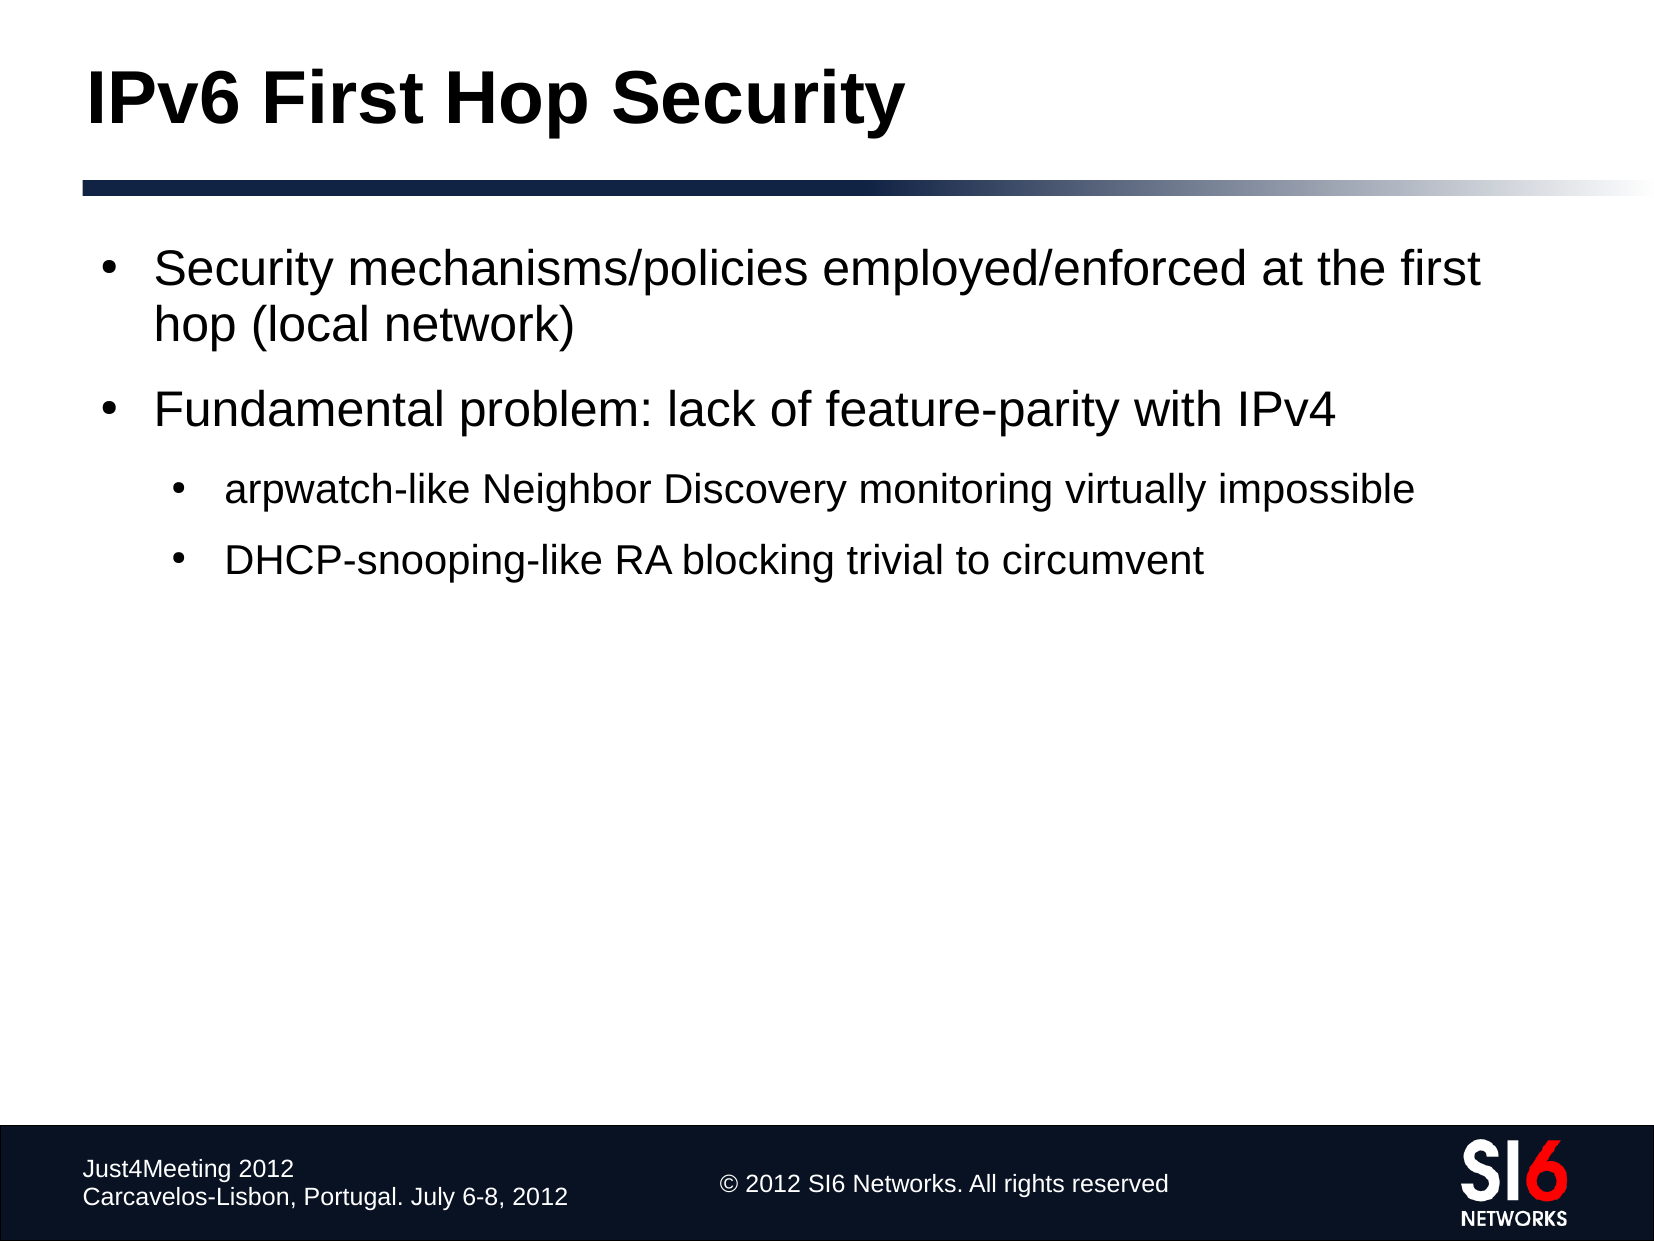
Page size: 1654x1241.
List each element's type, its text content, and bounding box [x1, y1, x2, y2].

title IPv6 First Hop Security [86, 30, 1576, 166]
list Security mechanisms/policies employed/enforced at the first hop (local network) Fundamental problem: lack of feature-parity with IPv4 arpwatch-like Neighbor Discovery monitoring virtually impossible DHCP-snooping-like RA blocking trivial to circumvent [82, 240, 1571, 1059]
picture [1461, 1139, 1567, 1226]
